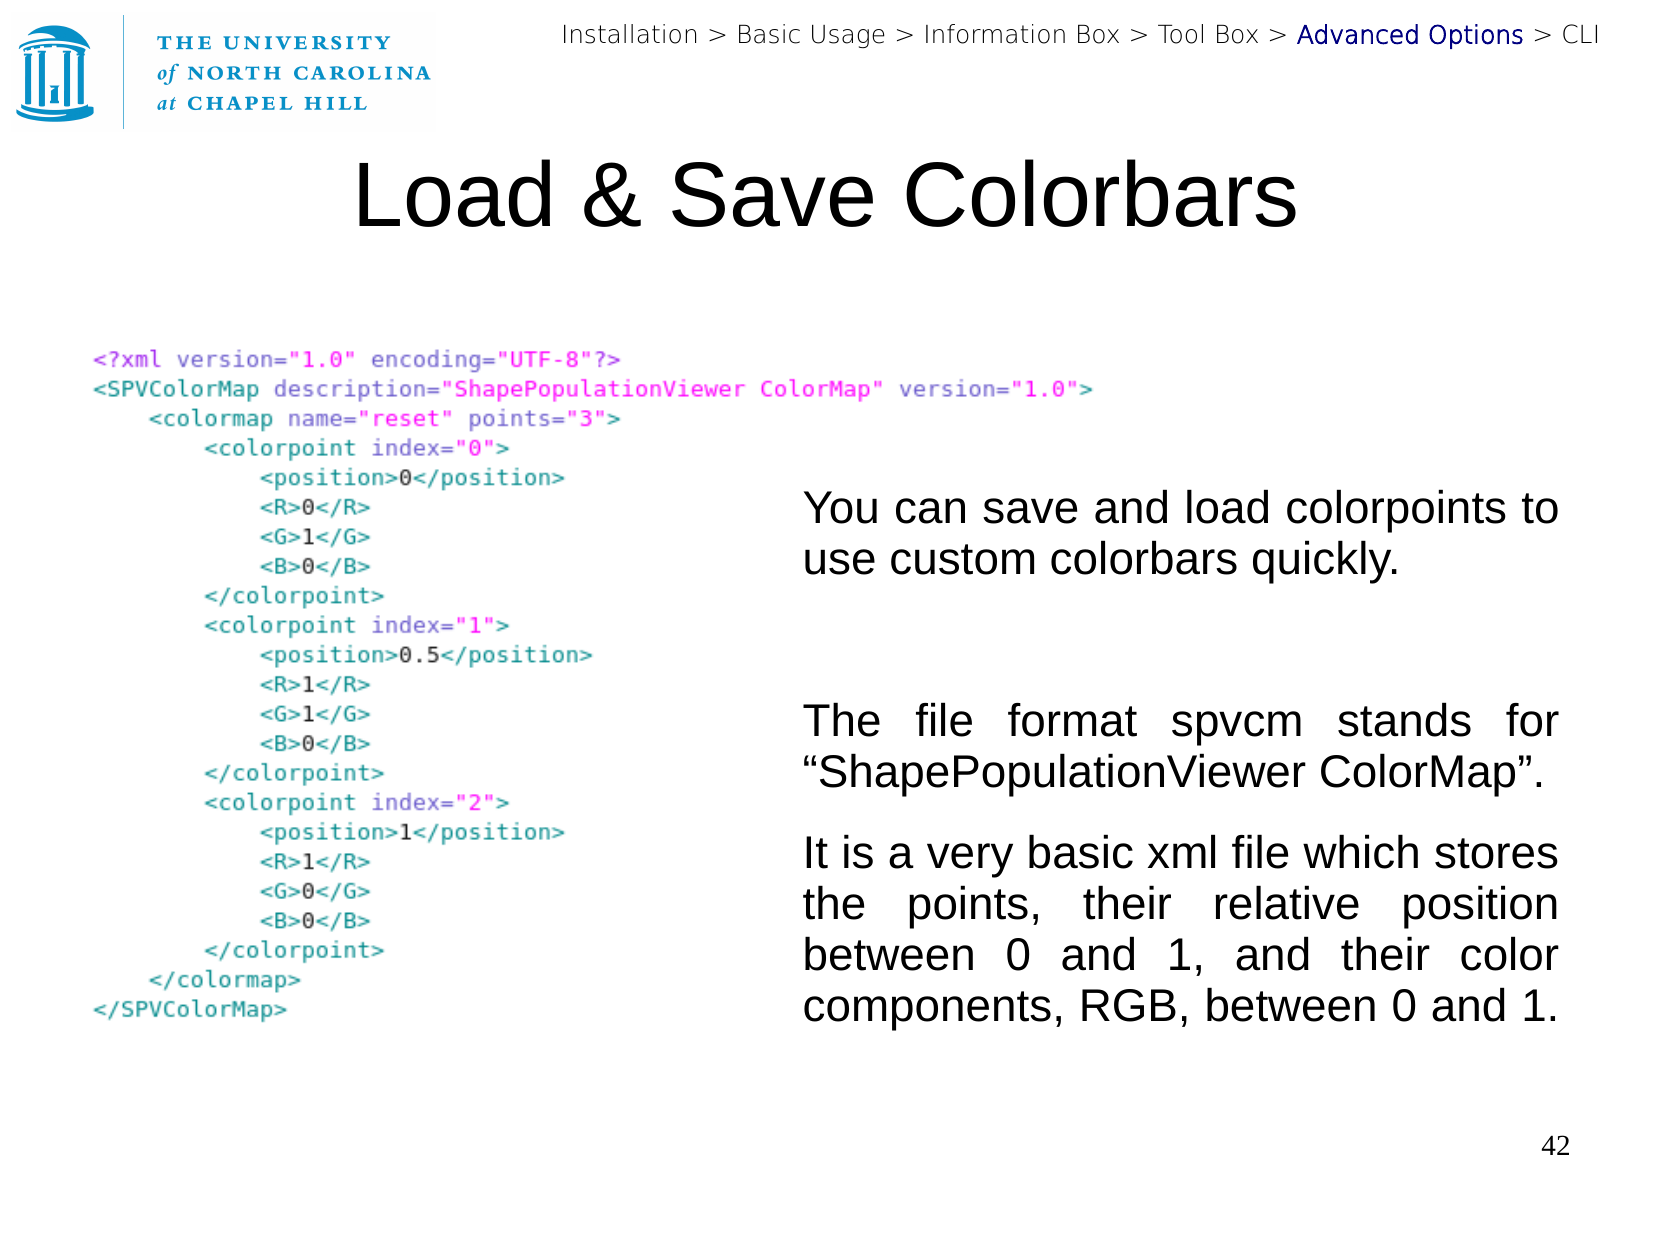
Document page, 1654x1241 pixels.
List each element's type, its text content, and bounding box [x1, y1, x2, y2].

picture [90, 343, 1111, 1038]
title Load & Save Colorbars [82, 90, 1571, 298]
text_box Installation > Basic Usage > Information Box > Tool Box > Advanced Options > CLI [546, 12, 1654, 57]
picture [11, 12, 436, 132]
list You can save and load colorpoints to use custom colorbars quickly. The file format spvcm stands for “ShapePopulationViewer ColorMap”. It is a very basic xml file which stores the points, their relative position between 0 and 1, and their color components, RGB, between 0 and 1. [802, 482, 1561, 1182]
